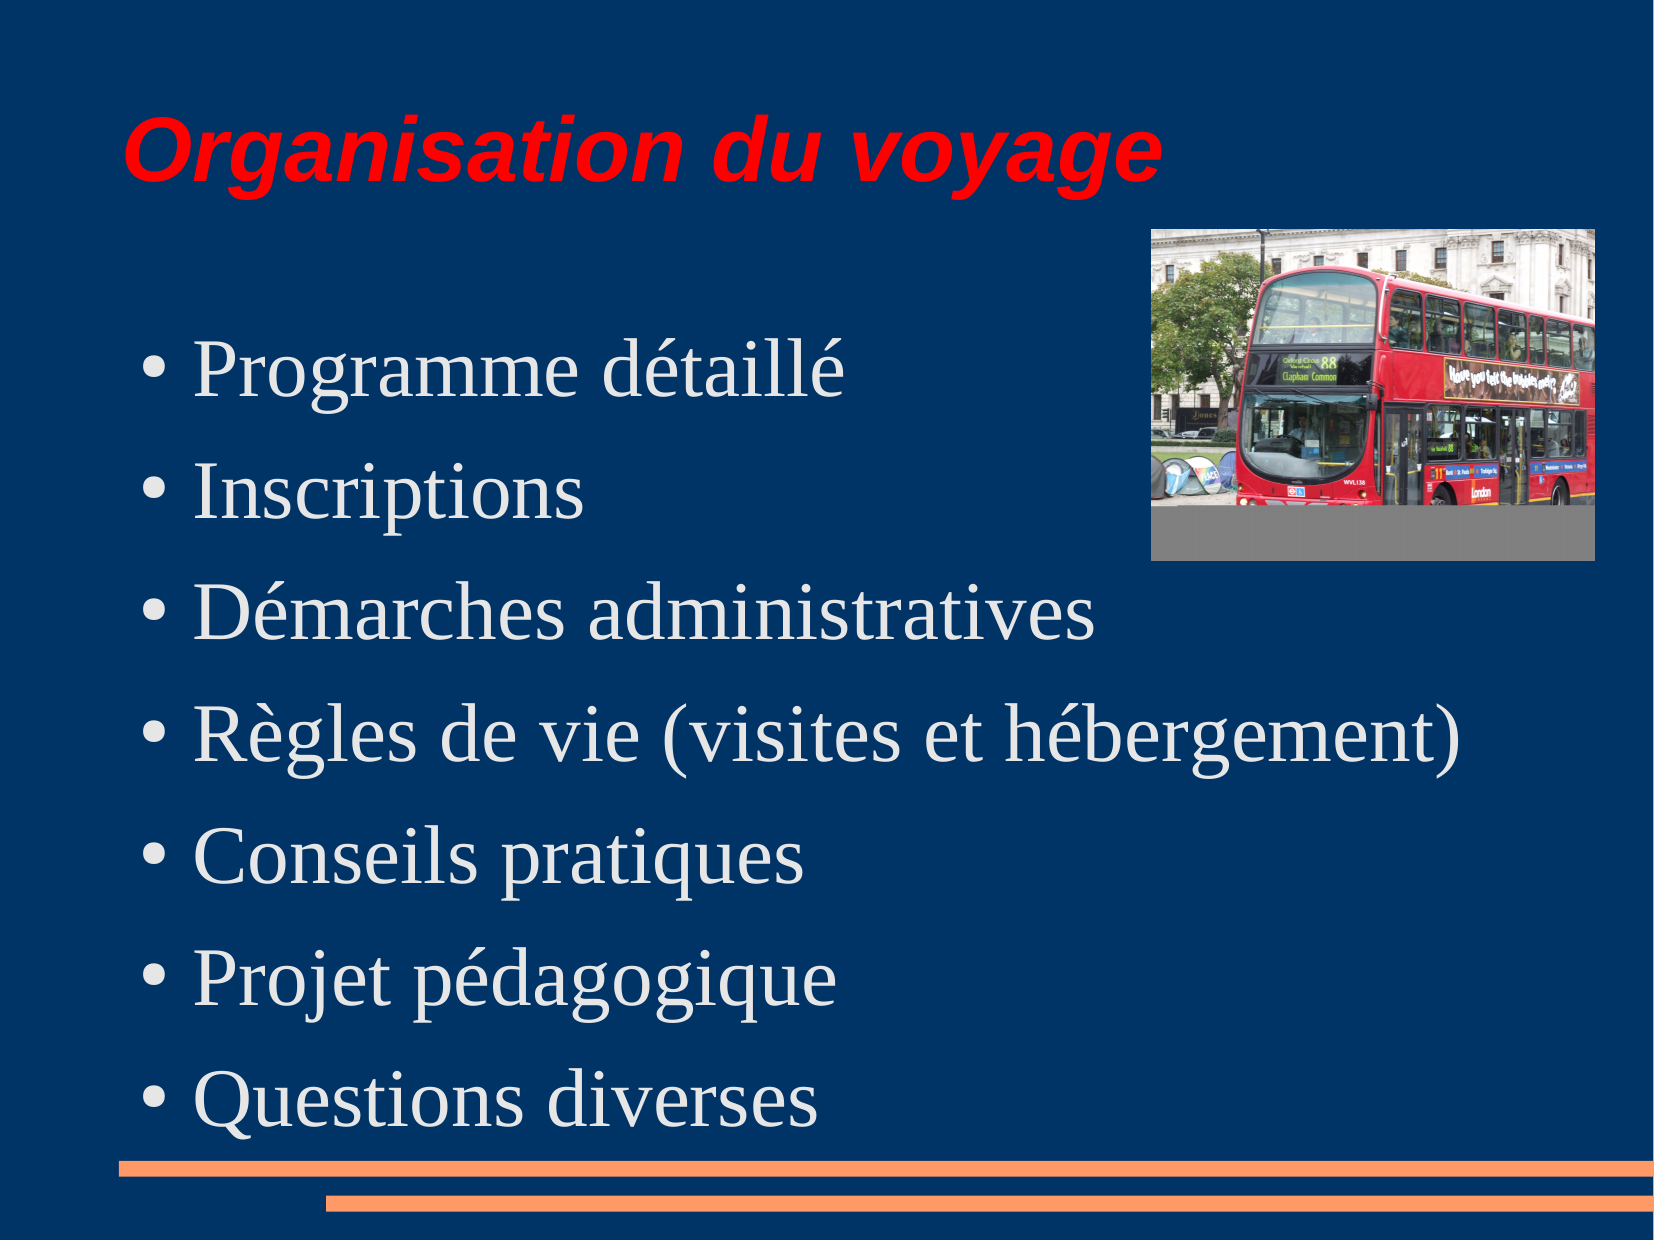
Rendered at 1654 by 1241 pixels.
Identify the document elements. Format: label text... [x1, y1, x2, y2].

title Organisation du voyage [121, 46, 1534, 254]
list Programme détaillé Inscriptions Démarches administratives Règles de vie (visites et hébergement) Conseils pratiques Projet pédagogique Questions diverses [121, 322, 1561, 1145]
picture [1151, 229, 1595, 562]
